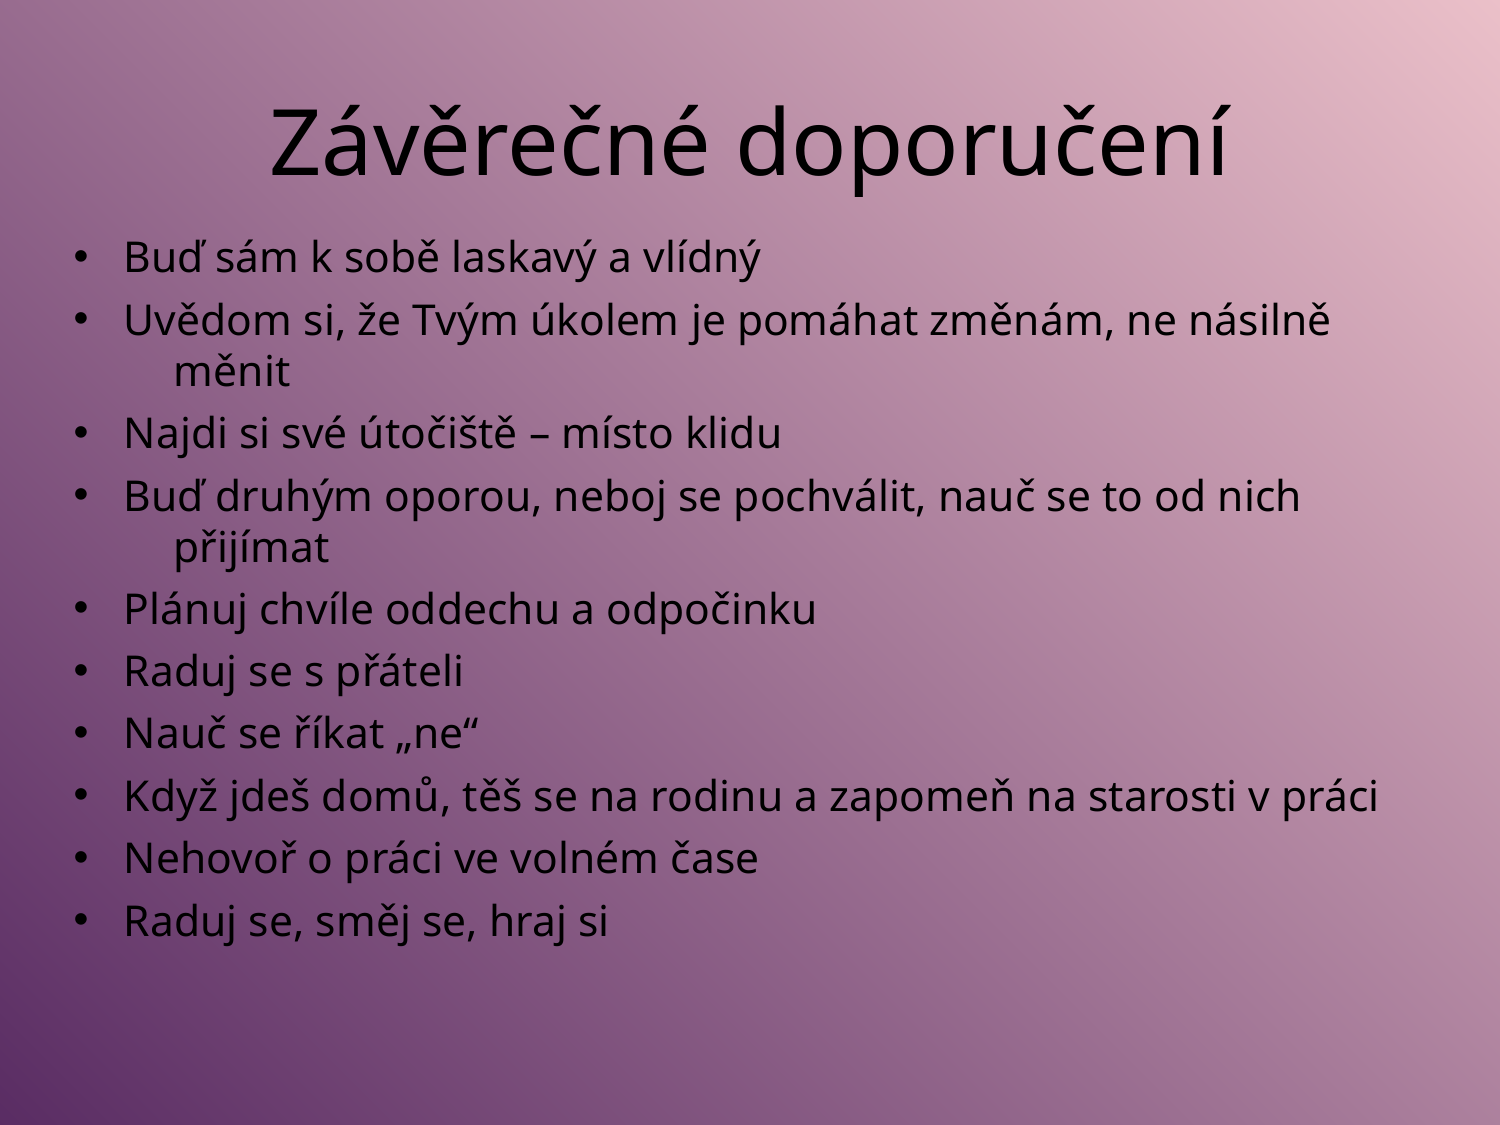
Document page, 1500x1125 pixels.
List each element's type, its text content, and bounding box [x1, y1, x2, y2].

list Buď sám k sobě laskavý a vlídný Uvědom si, že Tvým úkolem je pomáhat změnám, ne násilně měnit Najdi si své útočiště – místo klidu Buď druhým oporou, neboj se pochválit, nauč se to od nich přijímat Plánuj chvíle oddechu a odpočinku Raduj se s přáteli Nauč se říkat „ne“ Když jdeš domů, těš se na rodinu a zapomeň na starosti v práci Nehovoř o práci ve volném čase Raduj se, směj se, hraj si [58, 222, 1409, 966]
title Závěrečné doporučení [75, 45, 1426, 233]
